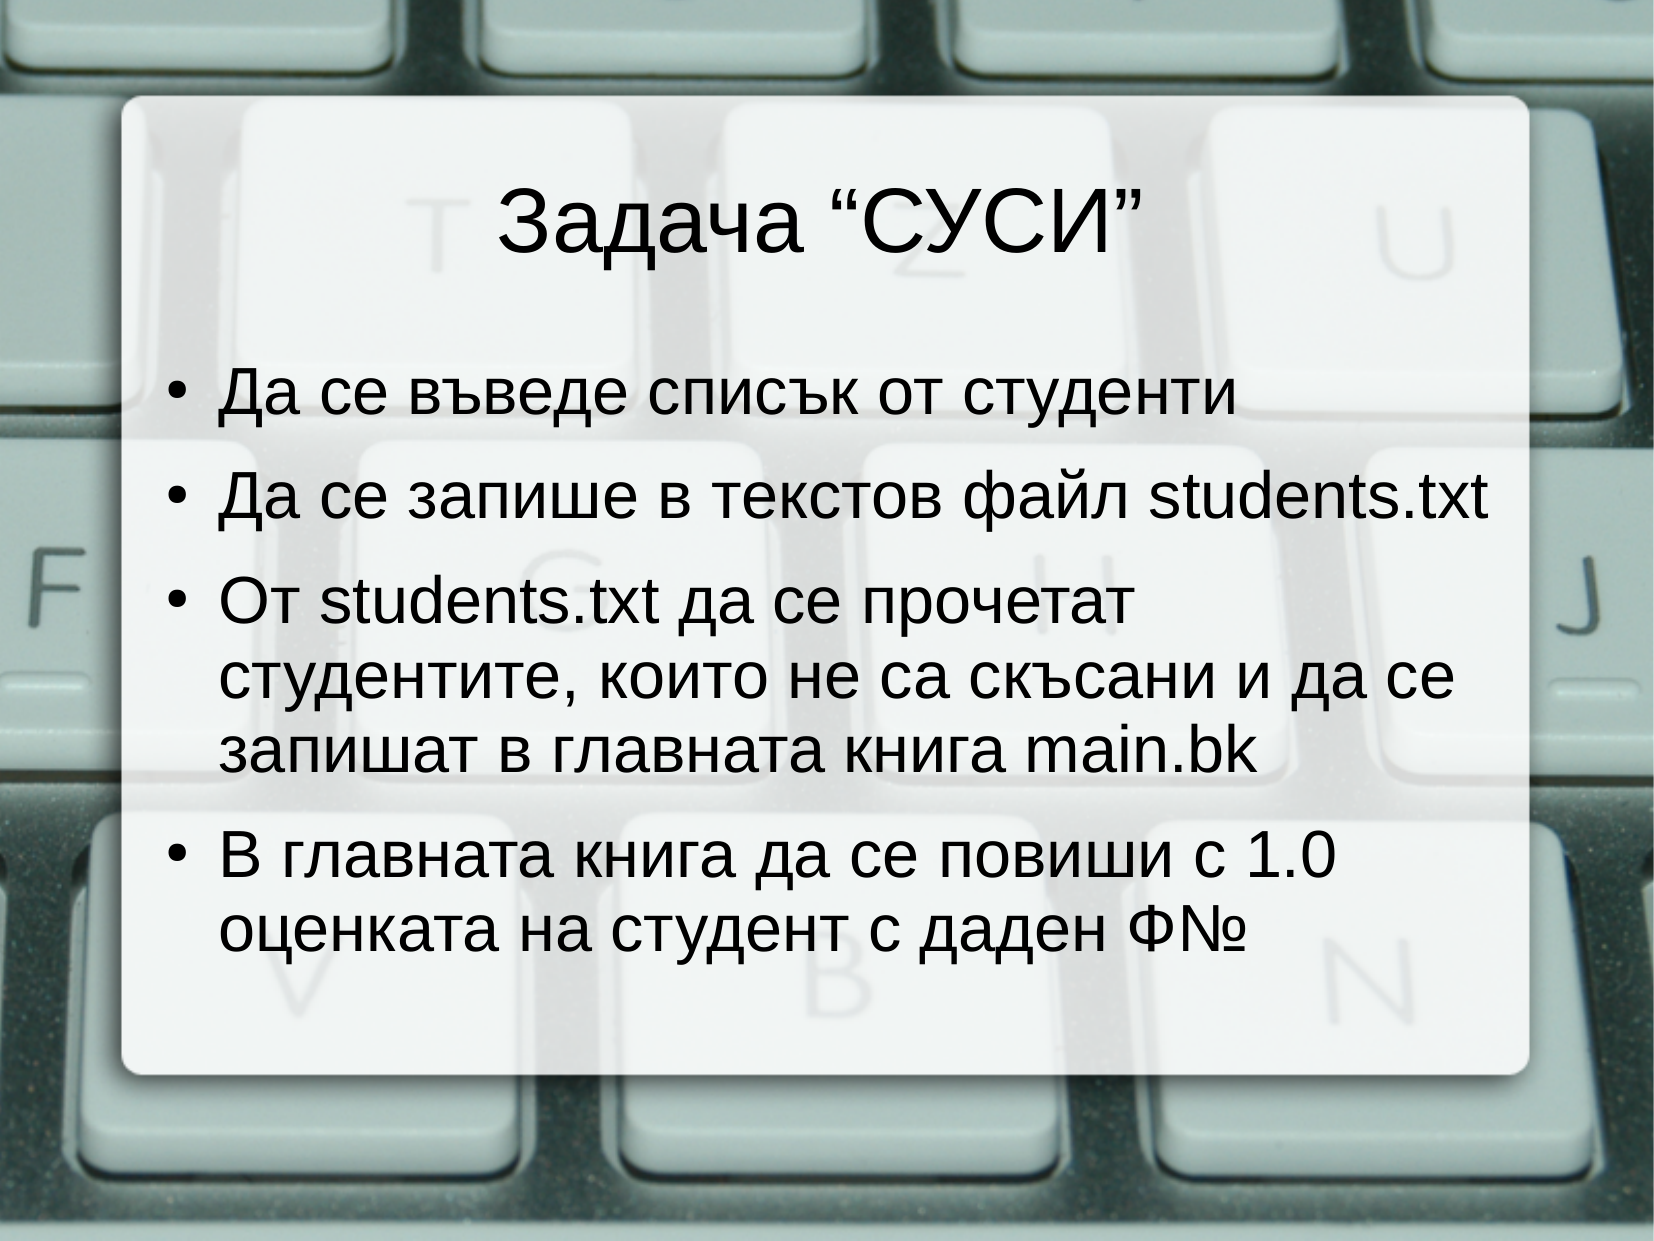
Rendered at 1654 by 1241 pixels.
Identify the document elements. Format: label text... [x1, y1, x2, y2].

list Да се въведе списък от студенти Да се запише в текстов файл students.txt От students.txt да се прочетат студентите, които не са скъсани и да се запишат в главната книга main.bk В главната книга да се повиши с 1.0 оценката на студент с даден Ф№ [147, 354, 1506, 1074]
picture [0, 0, 1654, 1241]
title Задача “СУСИ” [135, 117, 1506, 325]
